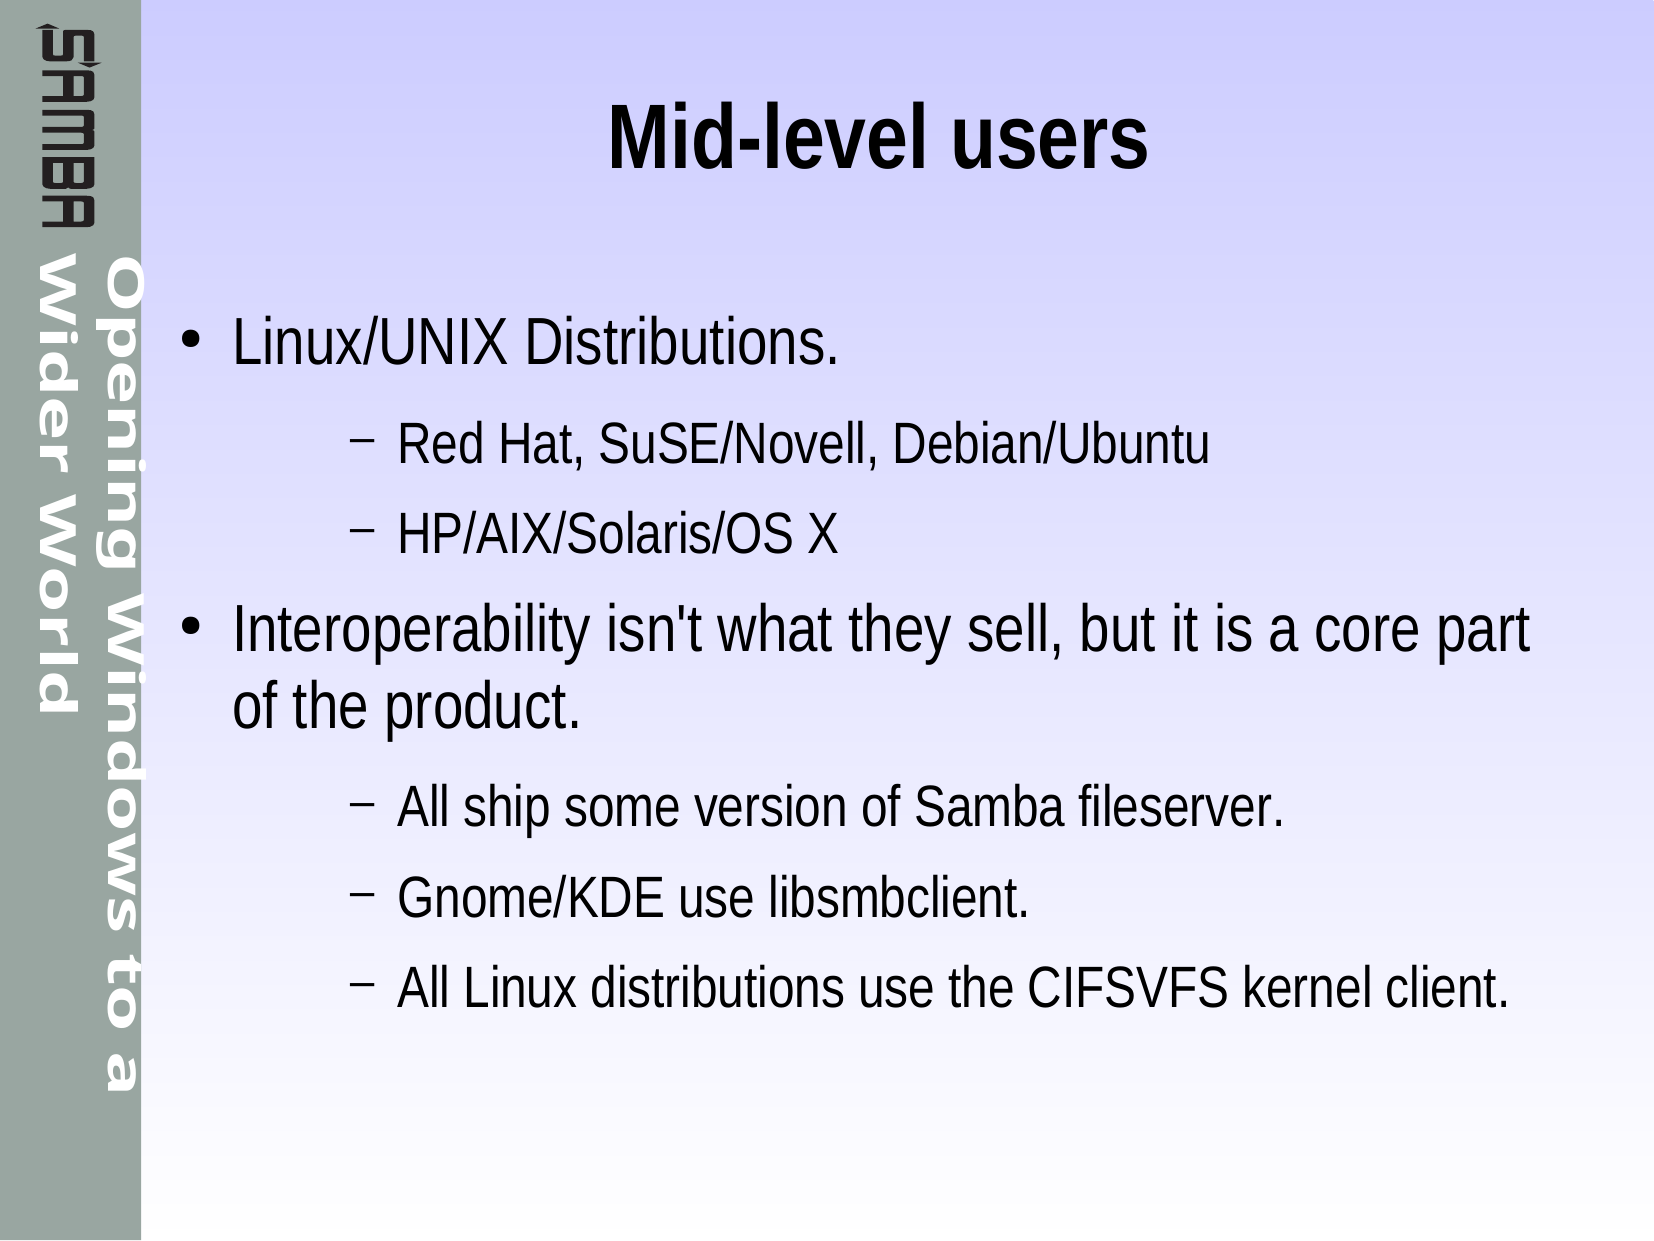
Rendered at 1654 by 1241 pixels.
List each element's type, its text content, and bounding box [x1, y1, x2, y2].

title Mid-level users [173, 31, 1586, 239]
list Linux/UNIX Distributions. Red Hat, SuSE/Novell, Debian/Ubuntu HP/AIX/Solaris/OS X Interoperability isn't what they sell, but it is a core part of the product. All ship some version of Samba fileserver. Gnome/KDE use libsmbclient. All Linux distributions use the CIFSVFS kernel client. [161, 302, 1574, 1211]
